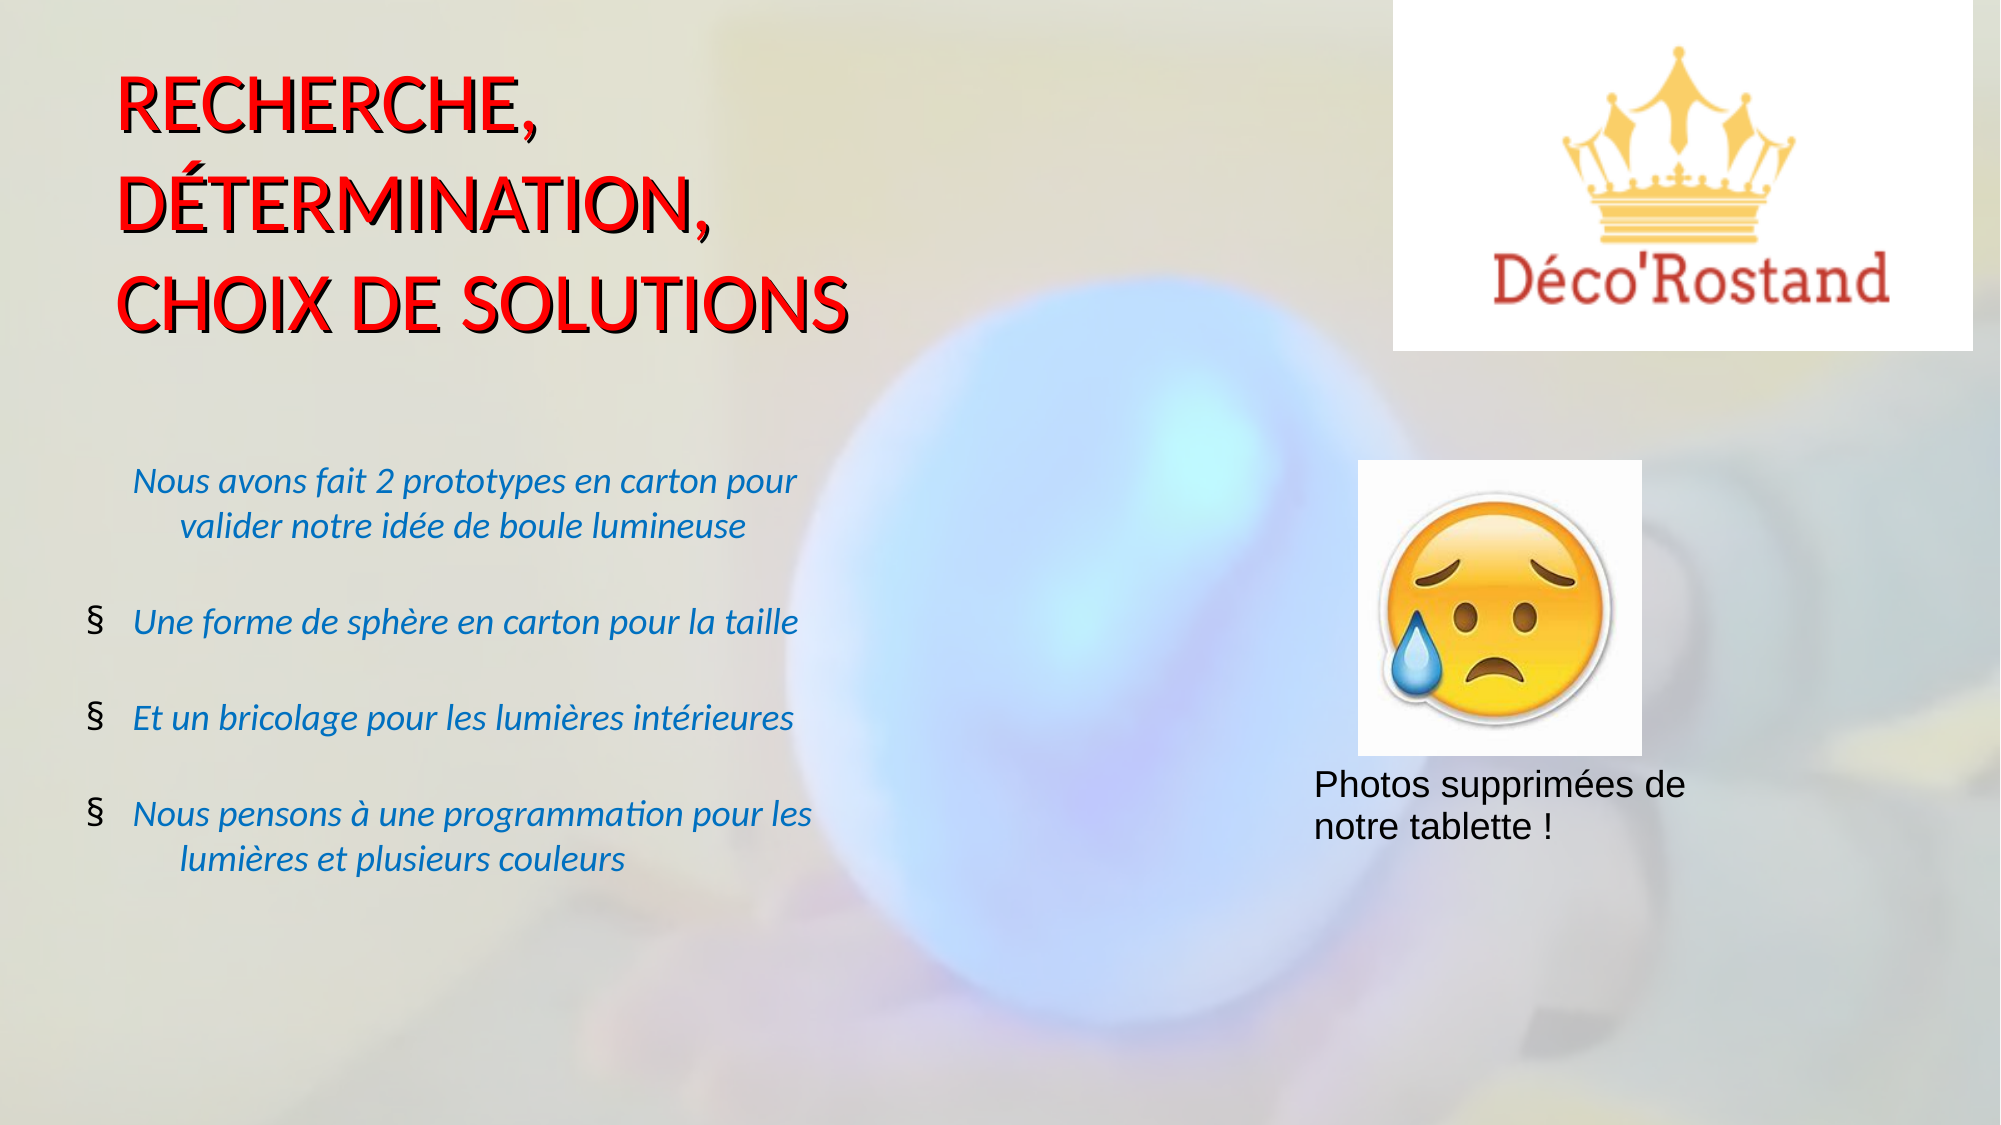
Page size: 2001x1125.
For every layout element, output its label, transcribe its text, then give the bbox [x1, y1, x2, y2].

text_box RECHERCHE, DÉTERMINATION, CHOIX DE SOLUTIONS [100, 39, 1707, 358]
text_box Nous avons fait 2 prototypes en carton pour valider notre idée de boule lumineuse Une forme de sphère en carton pour la taille Et un bricolage pour les lumières intérieures Nous pensons à une programmation pour les lumières et plusieurs couleurs [71, 449, 903, 887]
picture [1358, 460, 1642, 755]
picture [1393, 0, 1973, 351]
text_box Photos supprimées de notre tablette ! [1299, 755, 1760, 902]
